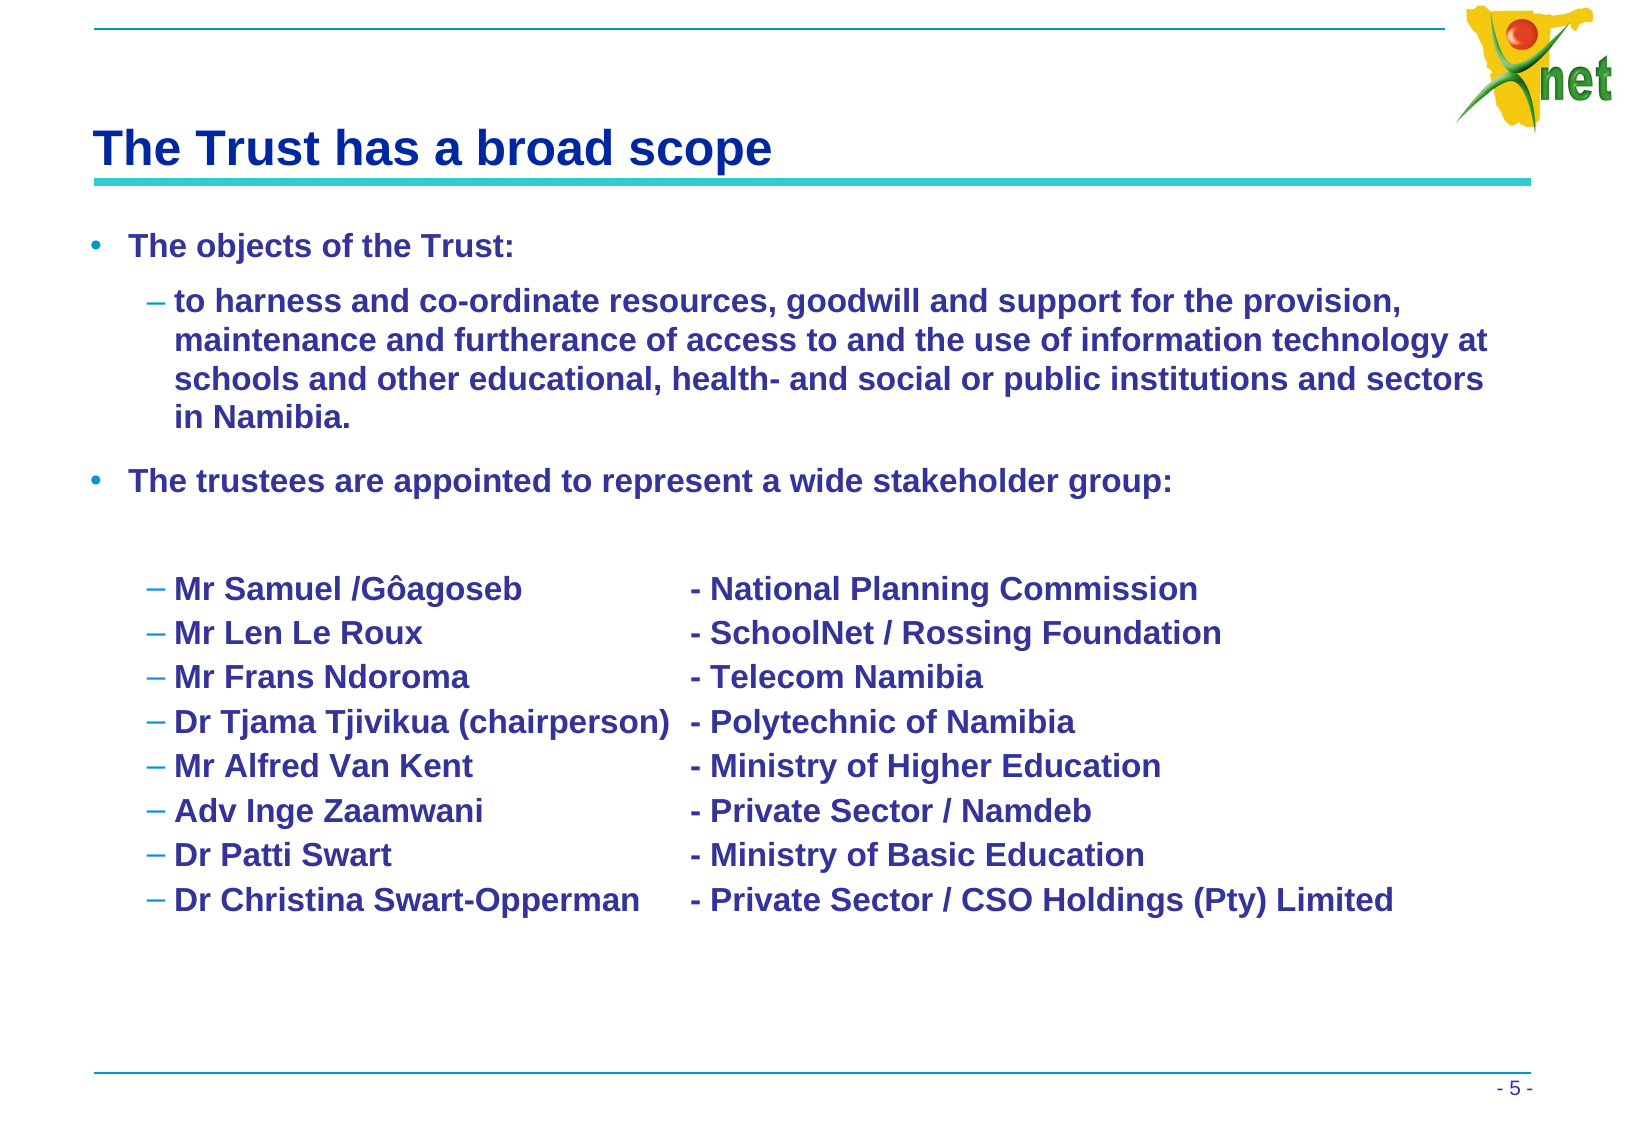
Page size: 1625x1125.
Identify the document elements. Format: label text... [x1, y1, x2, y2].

list The objects of the Trust: to harness and co-ordinate resources, goodwill and support for the provision, maintenance and furtherance of access to and the use of information technology at schools and other educational, health- and social or public institutions and sectors in Namibia. The trustees are appointed to represent a wide stakeholder group: Mr Samuel /Gôagoseb - National Planning Commission Mr Len Le Roux - SchoolNet / Rossing Foundation Mr Frans Ndoroma - Telecom Namibia Dr Tjama Tjivikua (chairperson) - Polytechnic of Namibia Mr Alfred Van Kent - Ministry of Higher Education Adv Inge Zaamwani - Private Sector / Namdeb Dr Patti Swart - Ministry of Basic Education Dr Christina Swart-Opperman - Private Sector / CSO Holdings (Pty) Limited [75, 224, 1521, 959]
picture [1445, 0, 1625, 139]
title The Trust has a broad scope [82, 114, 1526, 181]
